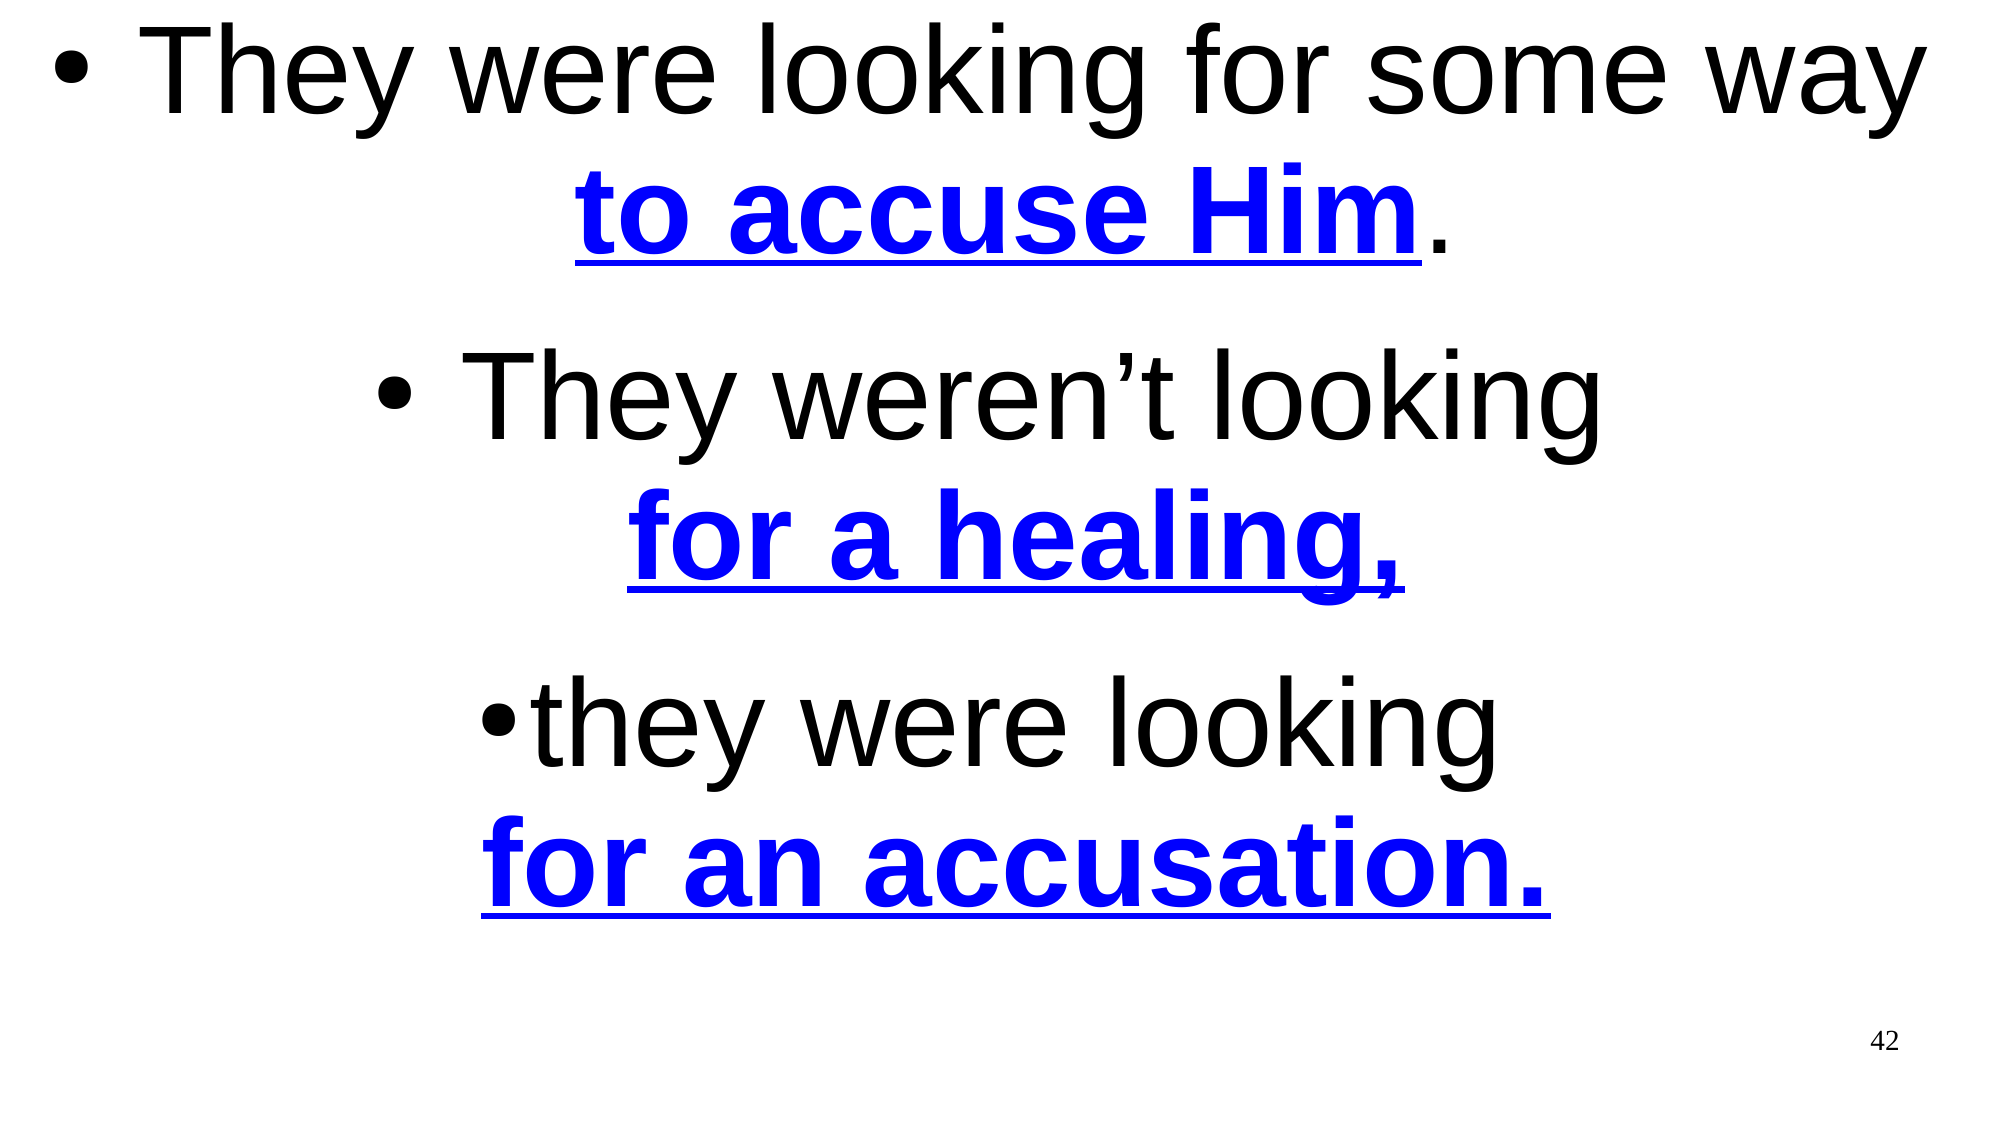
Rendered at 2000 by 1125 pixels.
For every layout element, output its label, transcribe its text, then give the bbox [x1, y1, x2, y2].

list They were looking for some way to accuse Him. They weren’t looking for a healing, they were looking for an accusation. [0, 0, 1996, 1123]
